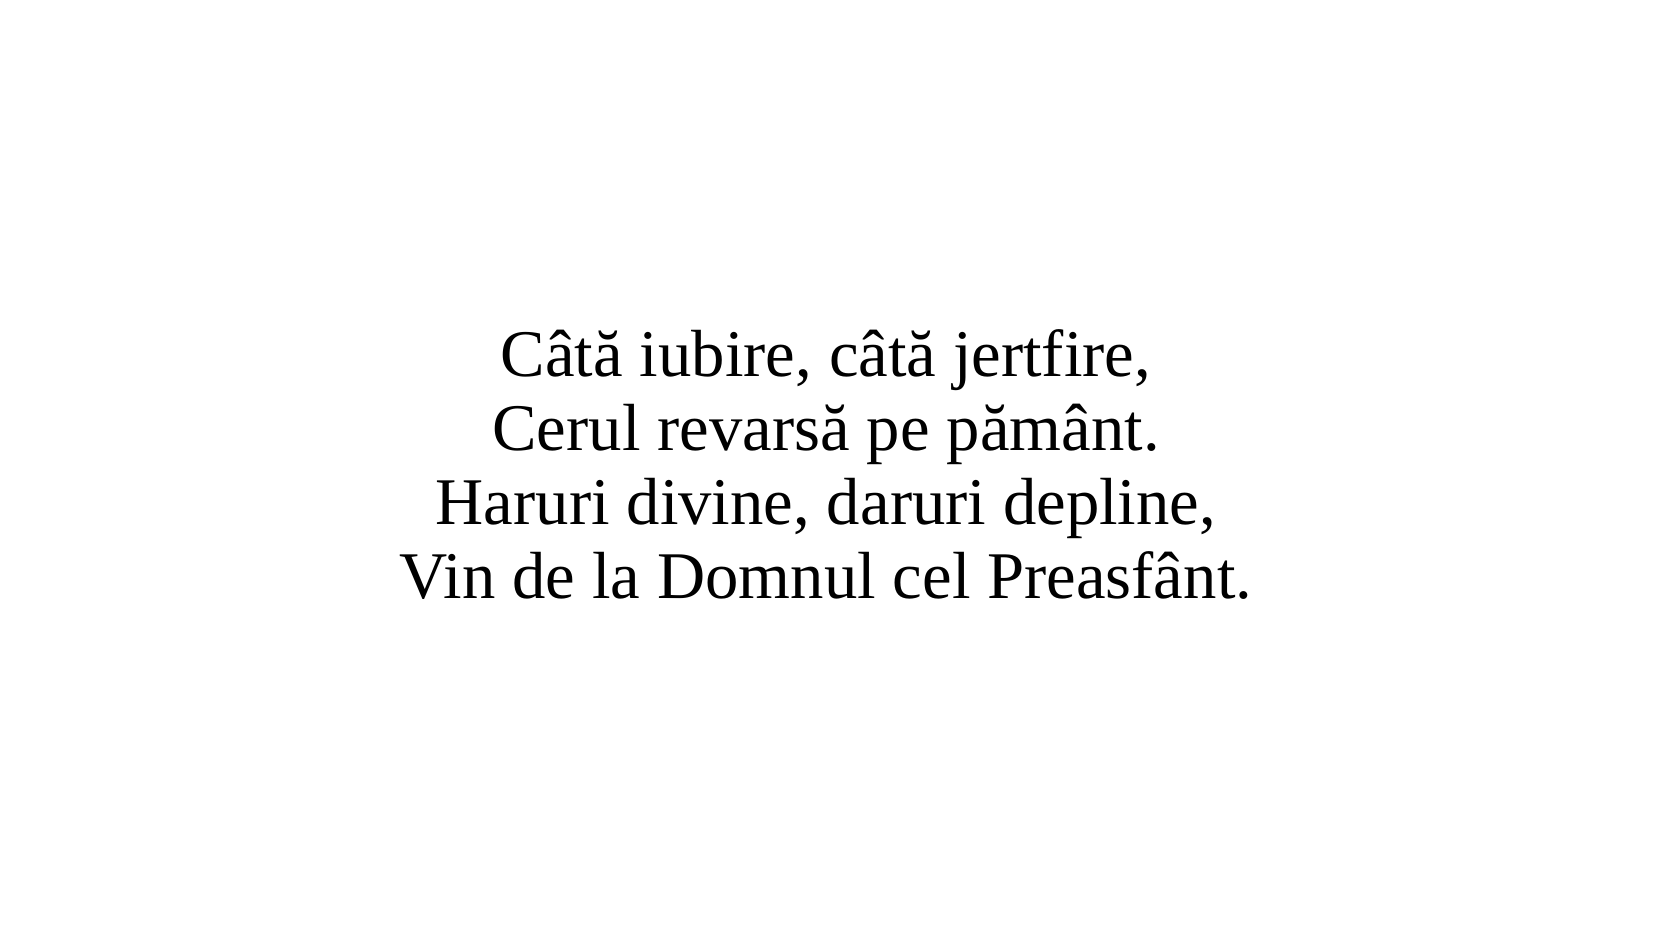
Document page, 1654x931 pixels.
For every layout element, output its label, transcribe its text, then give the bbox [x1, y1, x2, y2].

subtitle Câtă iubire, câtă jertfire, Cerul revarsă pe pământ. Haruri divine, daruri depline, Vin de la Domnul cel Preasfânt. [300, 150, 1354, 781]
